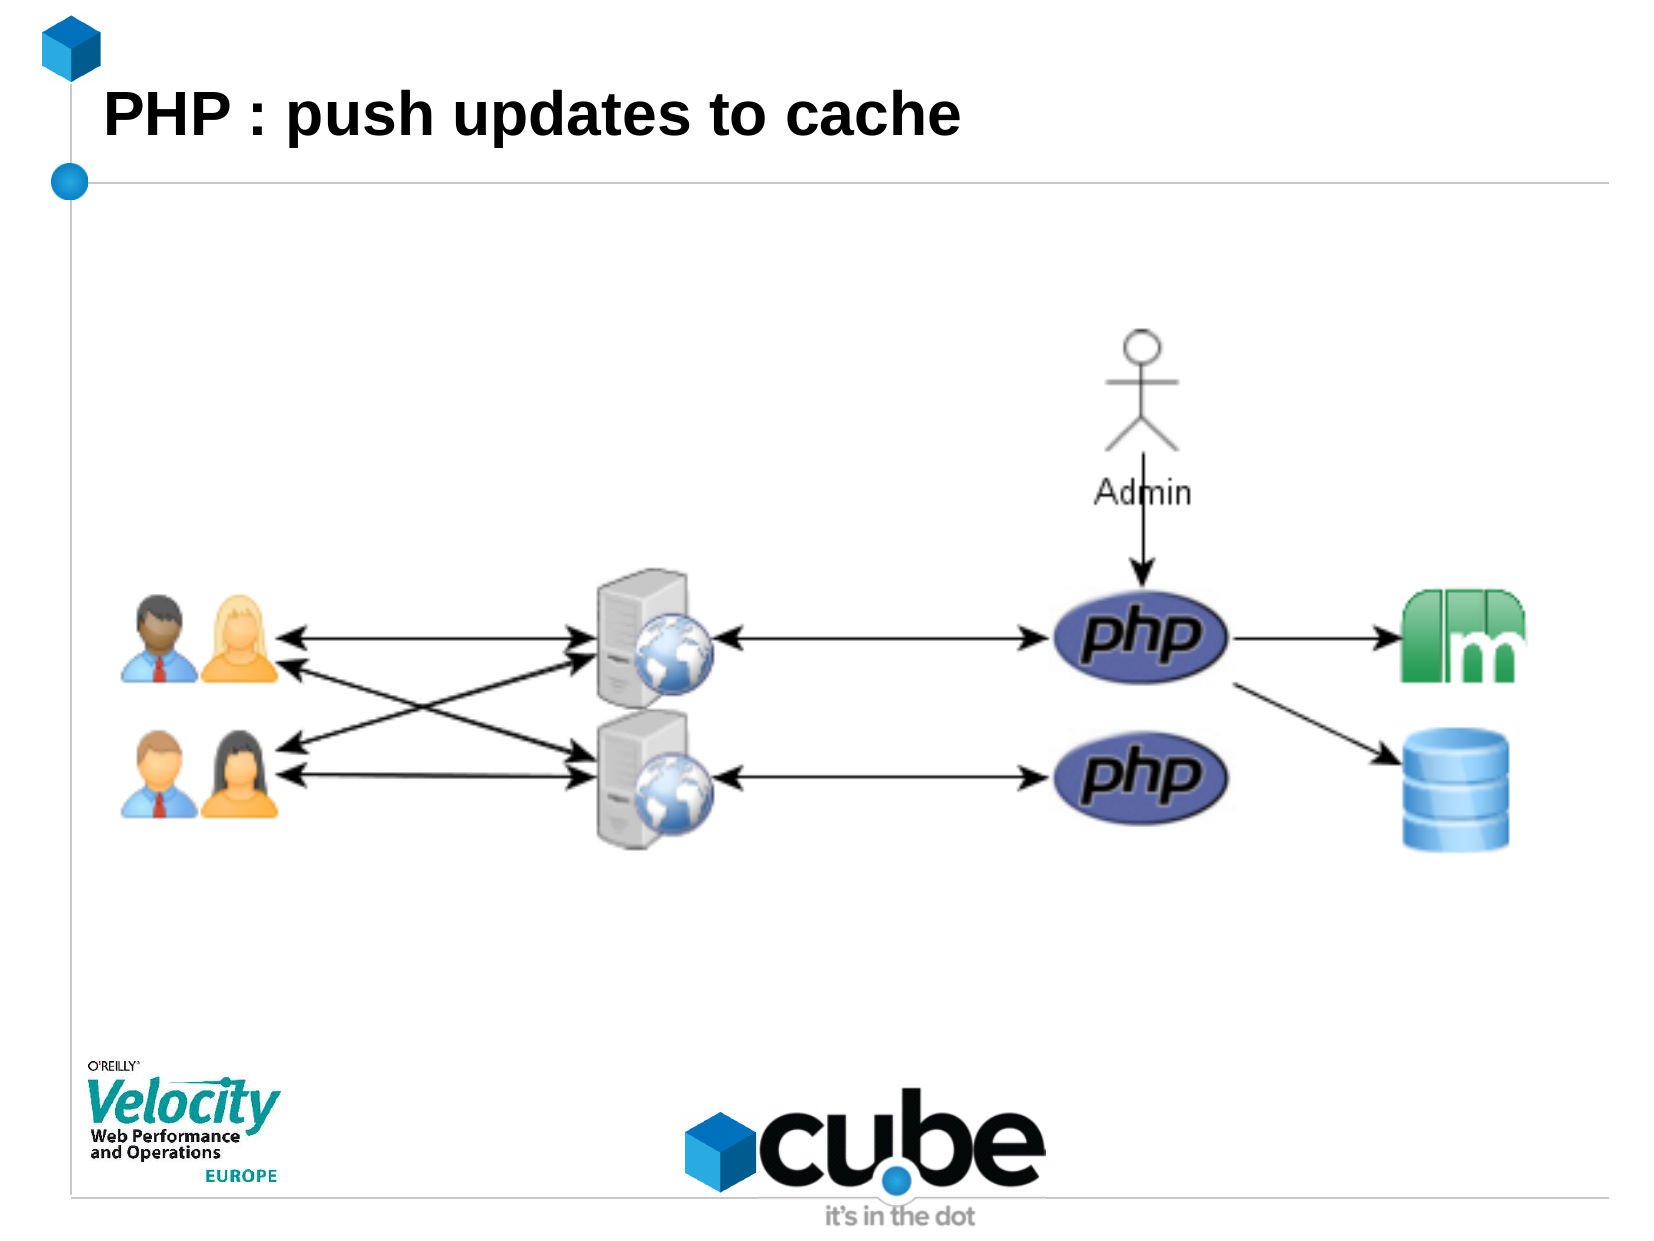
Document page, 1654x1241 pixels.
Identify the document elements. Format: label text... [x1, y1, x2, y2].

title PHP : push updates to cache [103, 49, 1551, 178]
picture [82, 290, 1571, 913]
picture [88, 1061, 281, 1182]
